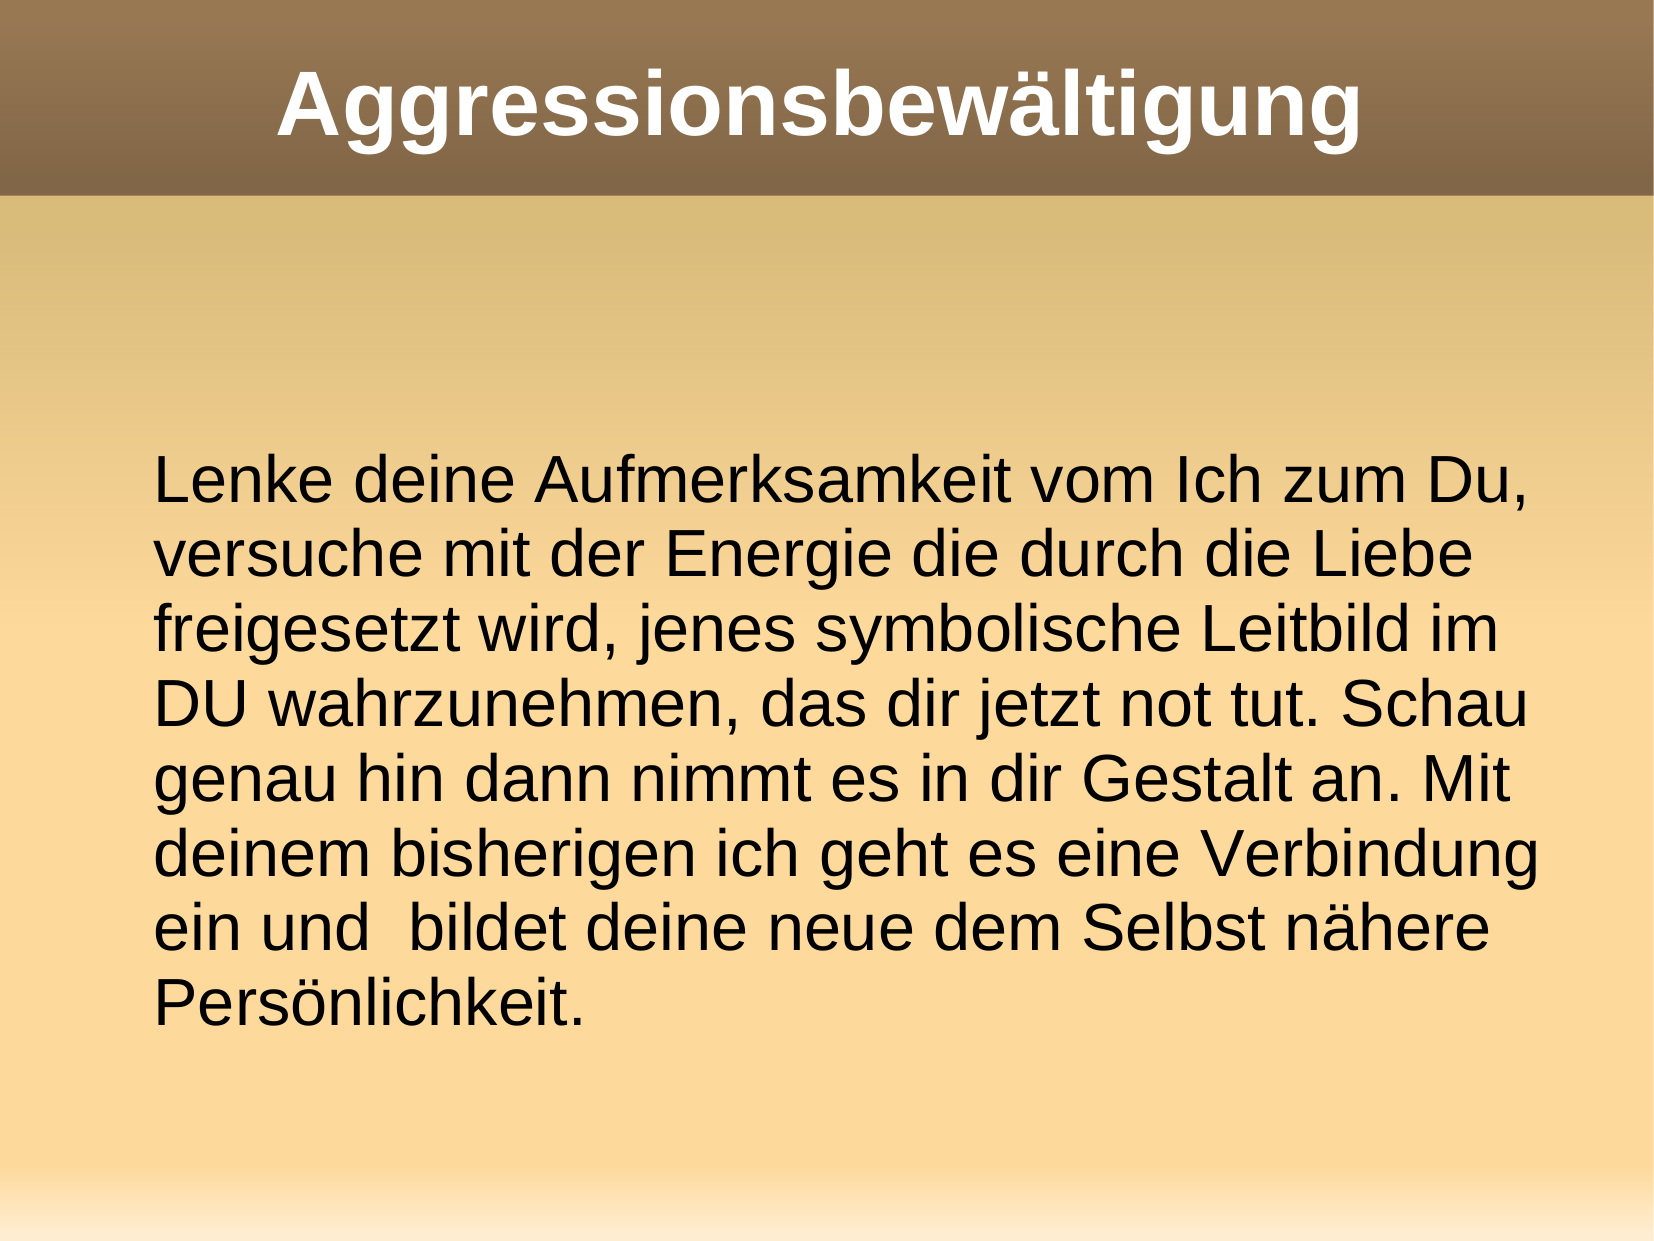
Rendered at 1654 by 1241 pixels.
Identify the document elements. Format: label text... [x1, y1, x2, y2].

list Lenke deine Aufmerksamkeit vom Ich zum Du, versuche mit der Energie die durch die Liebe freigesetzt wird, jenes symbolische Leitbild im DU wahrzunehmen, das dir jetzt not tut. Schau genau hin dann nimmt es in dir Gestalt an. Mit deinem bisherigen ich geht es eine Verbindung ein und bildet deine neue dem Selbst nähere Persönlichkeit. [82, 337, 1571, 1040]
title Aggressionsbewältigung [76, 0, 1565, 208]
picture [0, 0, 1654, 1241]
